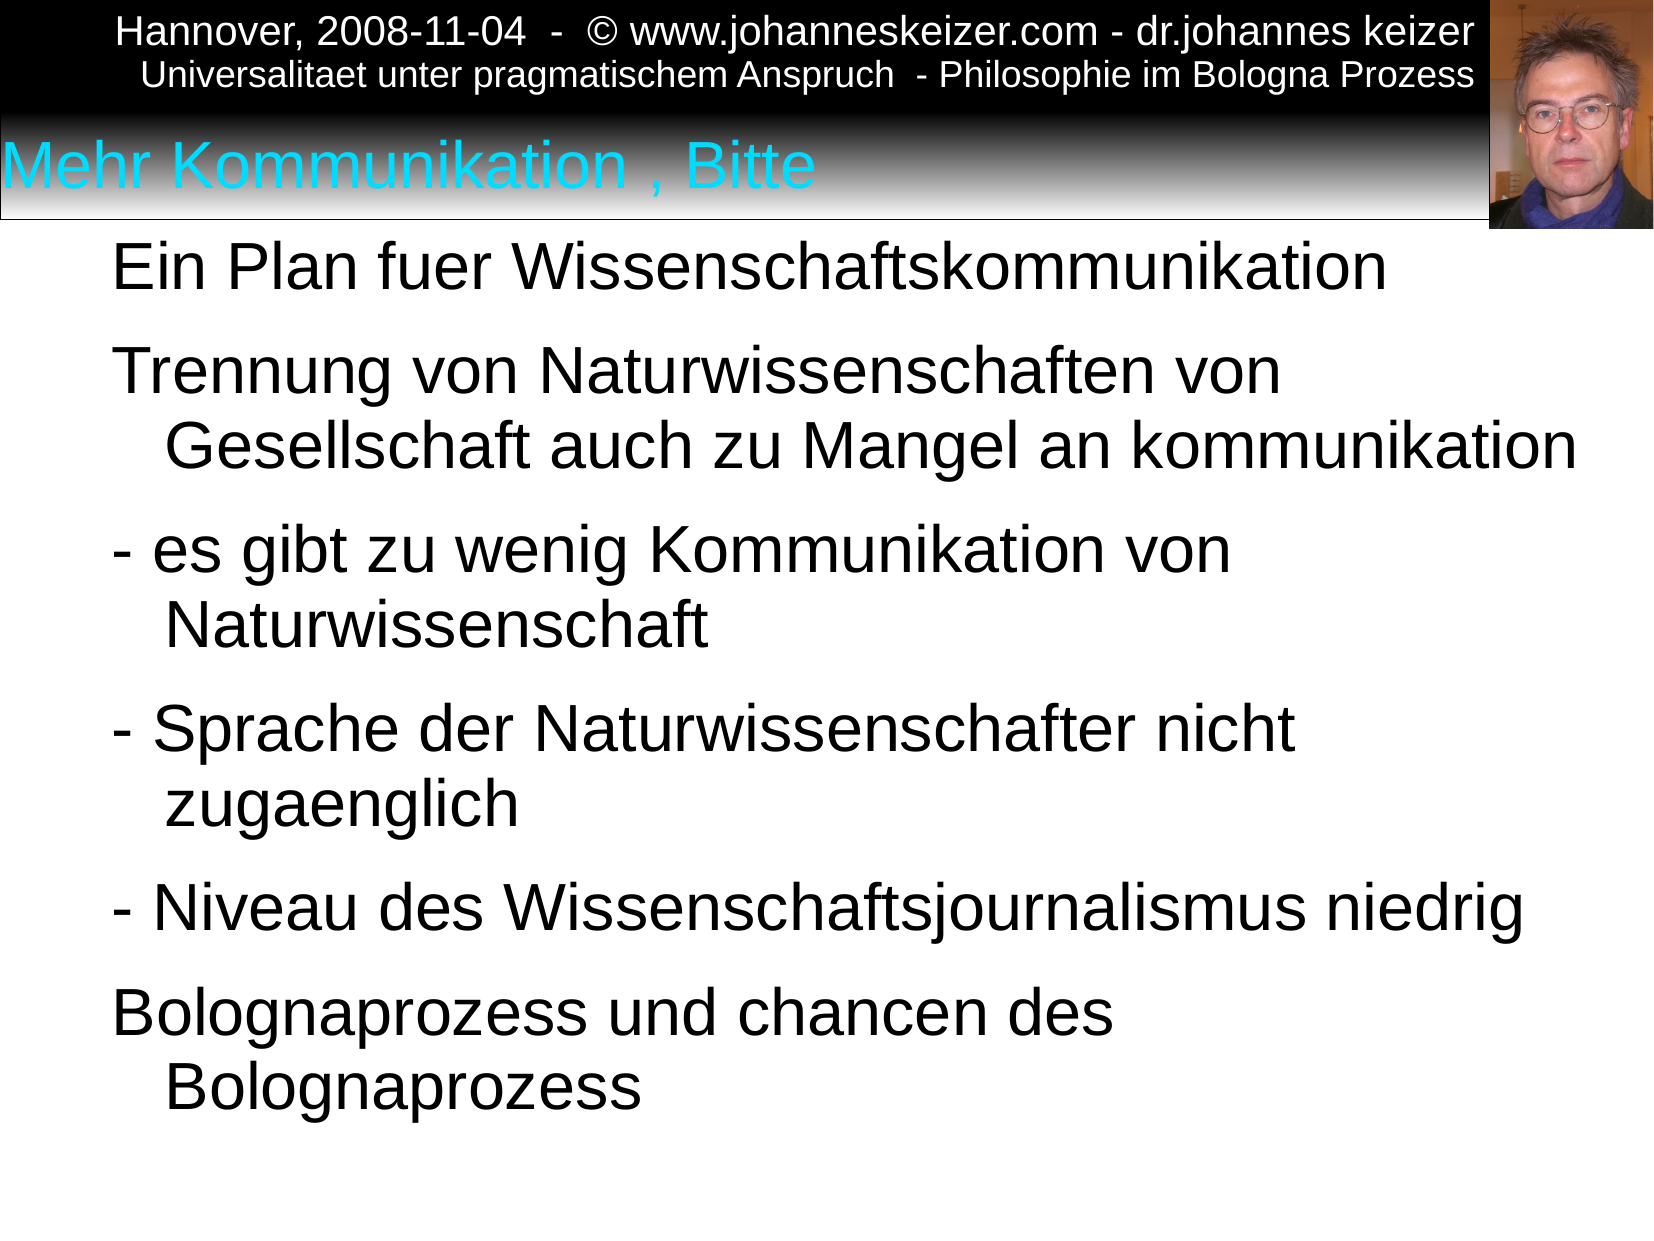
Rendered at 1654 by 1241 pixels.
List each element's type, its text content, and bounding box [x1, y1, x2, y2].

picture [1489, 0, 1654, 229]
title Mehr Kommunikation , Bitte [0, 112, 1490, 220]
list Ein Plan fuer Wissenschaftskommunikation Trennung von Naturwissenschaften von Gesellschaft auch zu Mangel an kommunikation - es gibt zu wenig Kommunikation von Naturwissenschaft - Sprache der Naturwissenschafter nicht zugaenglich - Niveau des Wissenschaftsjournalismus niedrig Bolognaprozess und chancen des Bolognaprozess [93, 228, 1583, 1207]
